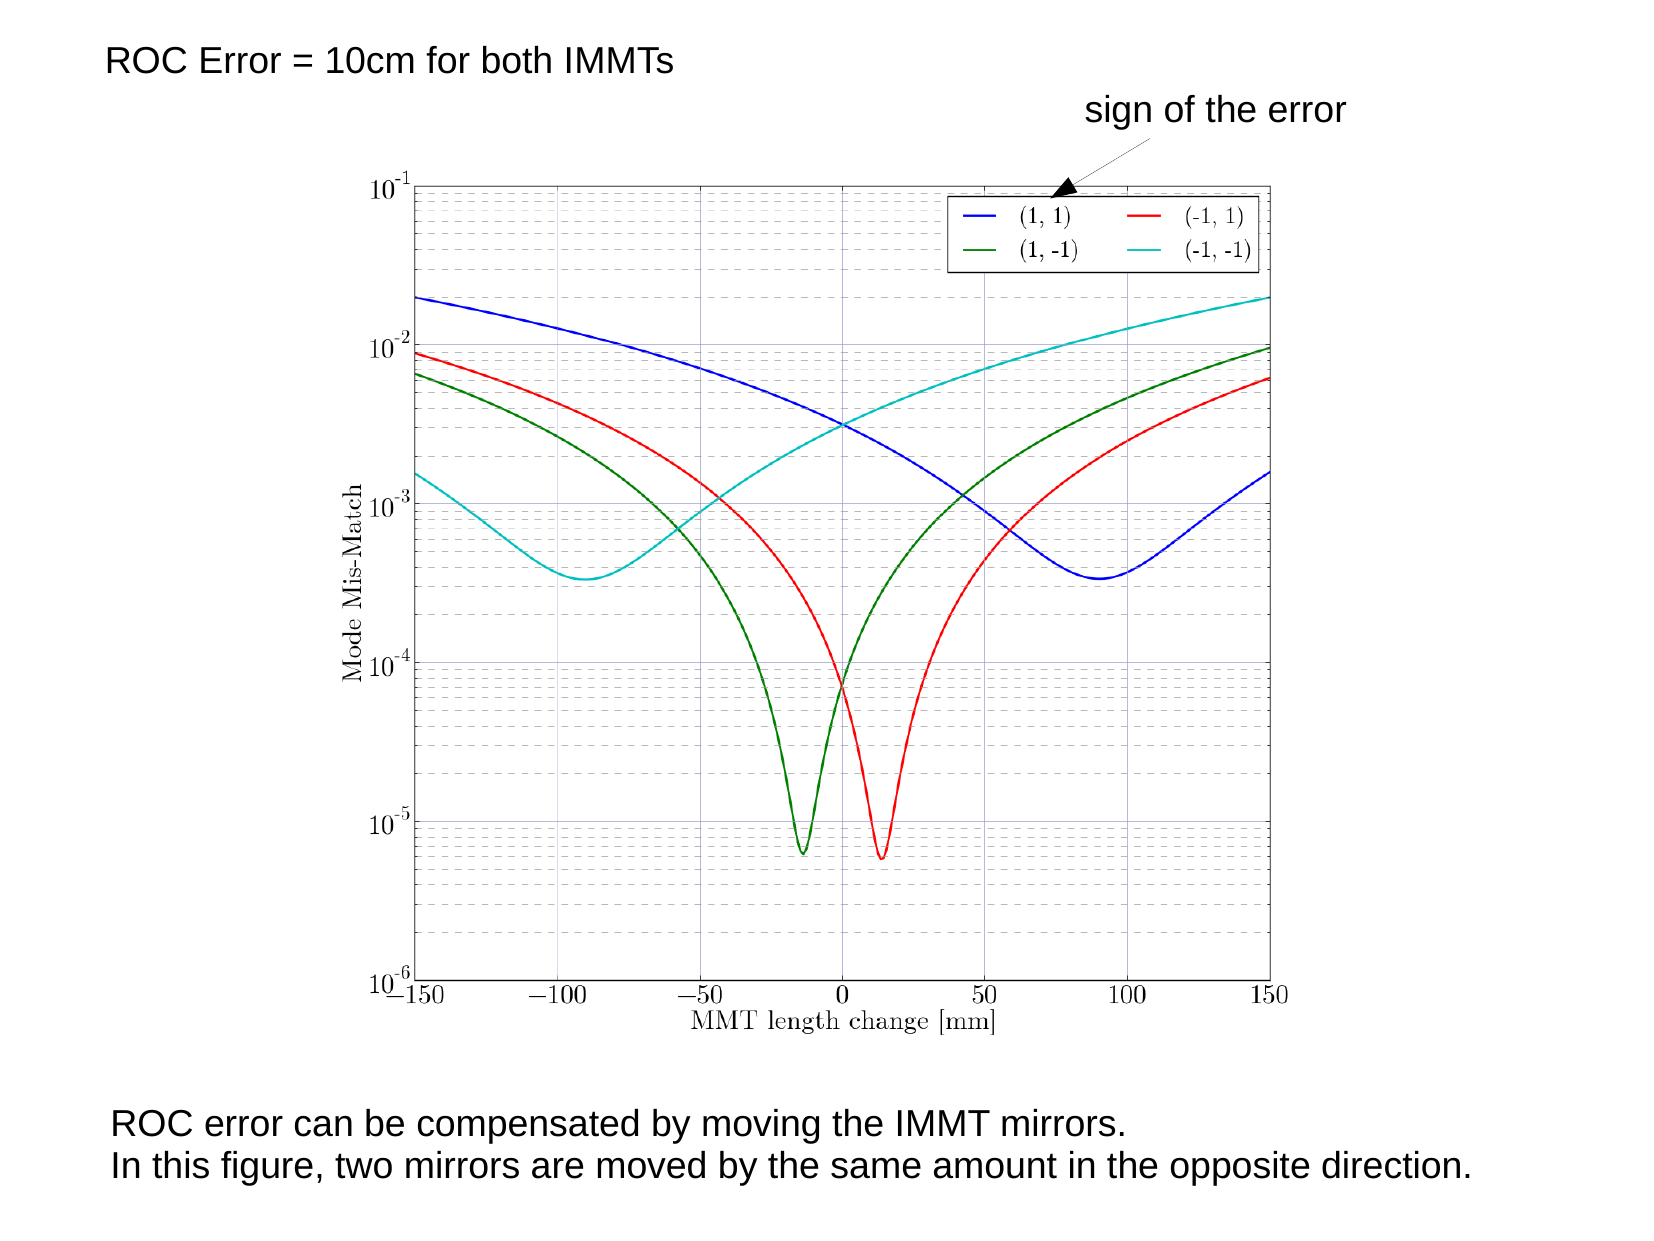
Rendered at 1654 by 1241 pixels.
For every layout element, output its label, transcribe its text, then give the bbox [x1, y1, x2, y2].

text_box sign of the error [1069, 81, 1362, 139]
text_box ROC error can be compensated by moving the IMMT mirrors. In this figure, two mirrors are moved by the same amount in the opposite direction. [95, 1095, 1489, 1194]
picture [335, 163, 1294, 1043]
text_box ROC Error = 10cm for both IMMTs [90, 32, 690, 90]
